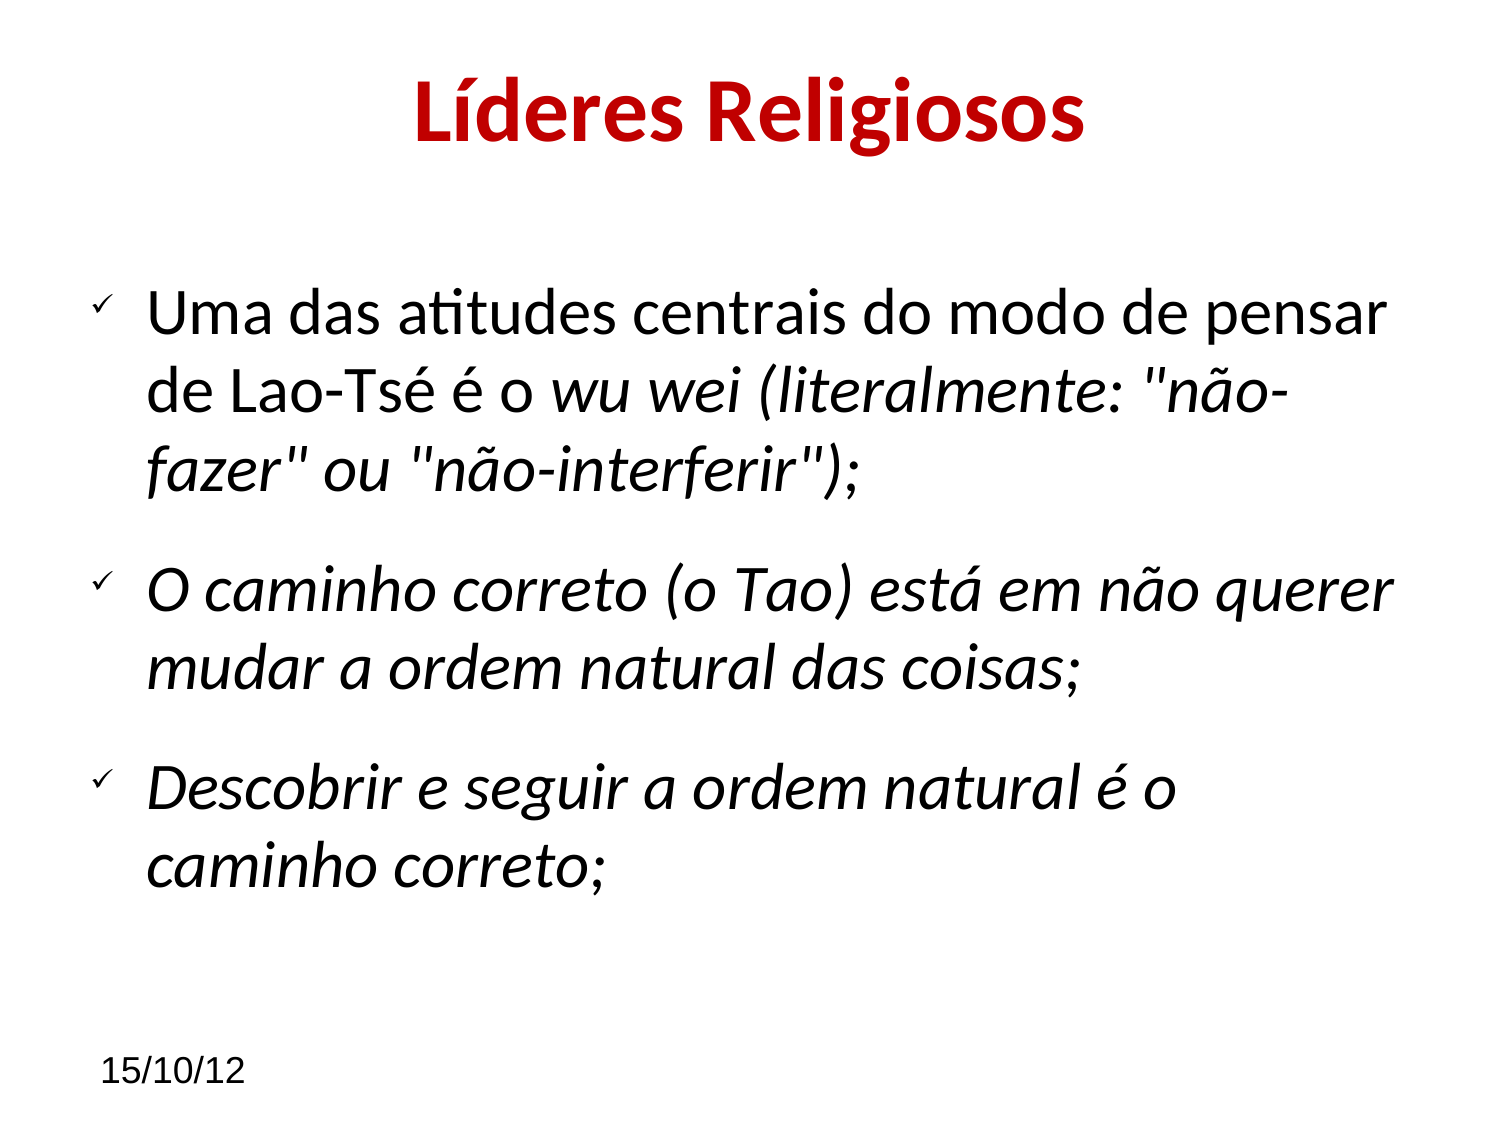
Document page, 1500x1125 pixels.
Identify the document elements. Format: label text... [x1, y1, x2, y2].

title Líderes Religiosos [75, 45, 1426, 233]
text_box Uma das atitudes centrais do modo de pensar de Lao-Tsé é o wu wei (literalmente: "não-fazer" ou "não-interferir"); O caminho correto (o Tao) está em não querer mudar a ordem natural das coisas; Descobrir e seguir a ordem natural é o caminho correto; [75, 262, 1426, 1005]
